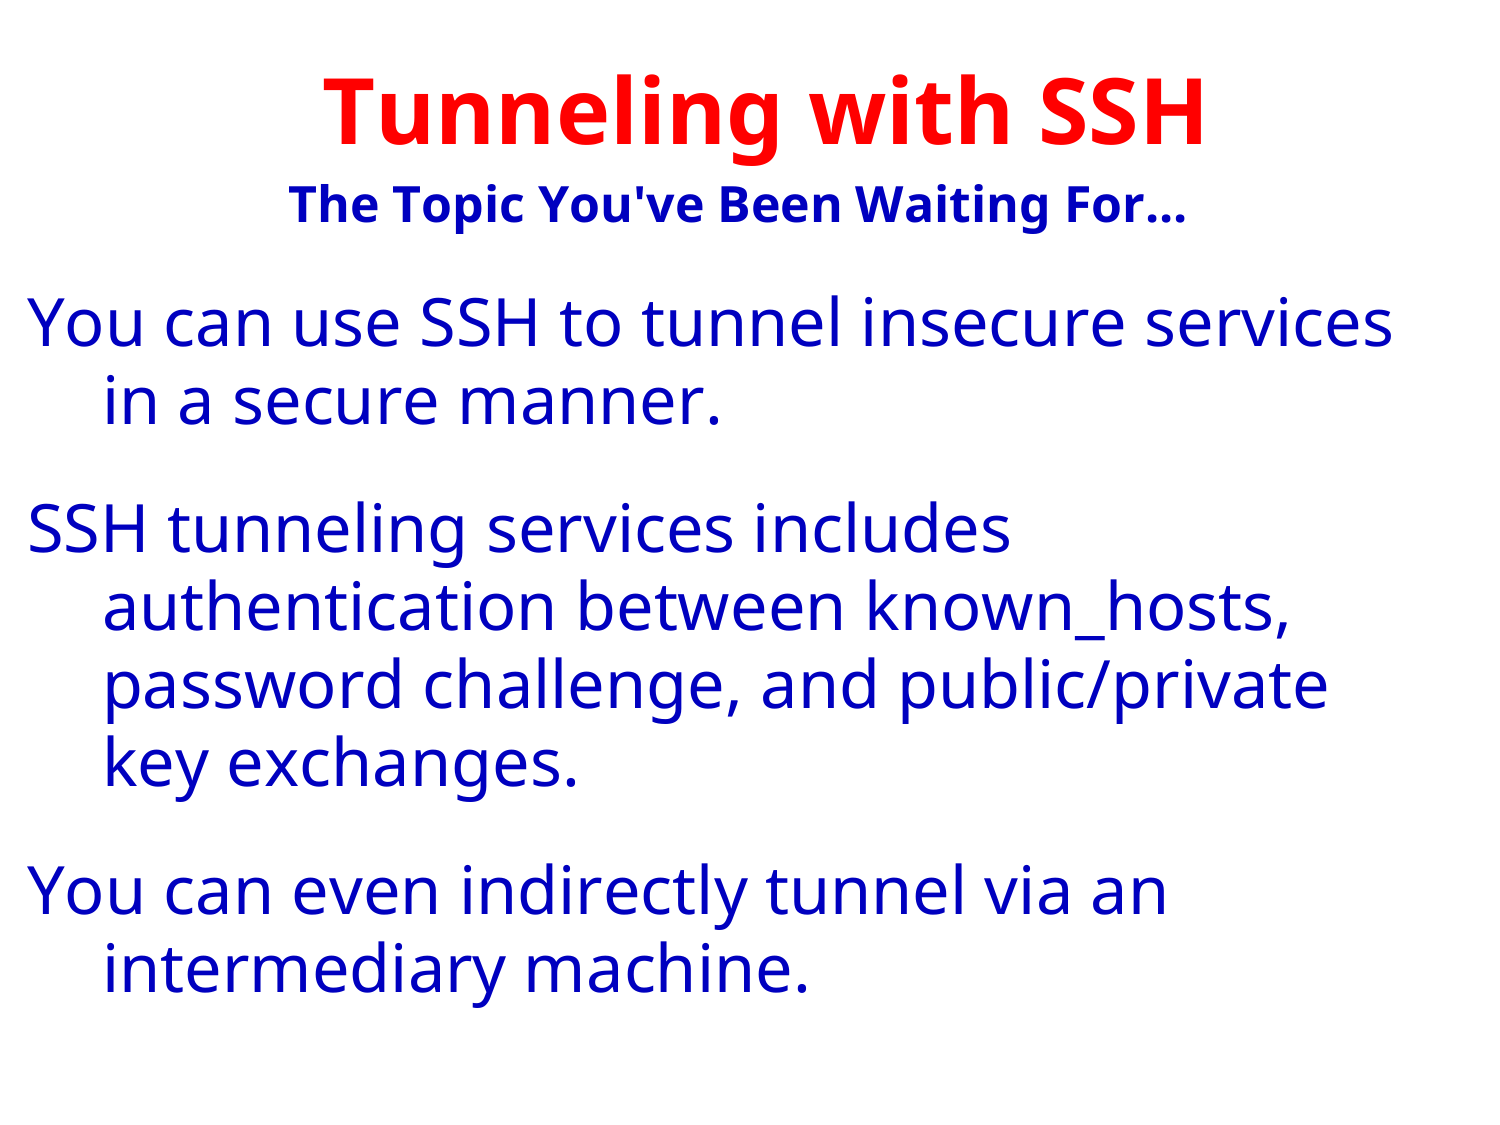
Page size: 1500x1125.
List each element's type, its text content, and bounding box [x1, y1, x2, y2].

list The Topic You've Been Waiting For... You can use SSH to tunnel insecure services in a secure manner. SSH tunneling services includes authentication between known_hosts, password challenge, and public/private key exchanges. You can even indirectly tunnel via an intermediary machine. [27, 175, 1450, 998]
text_box [82, 929, 1302, 1042]
title Tunneling with SSH [191, 46, 1341, 169]
